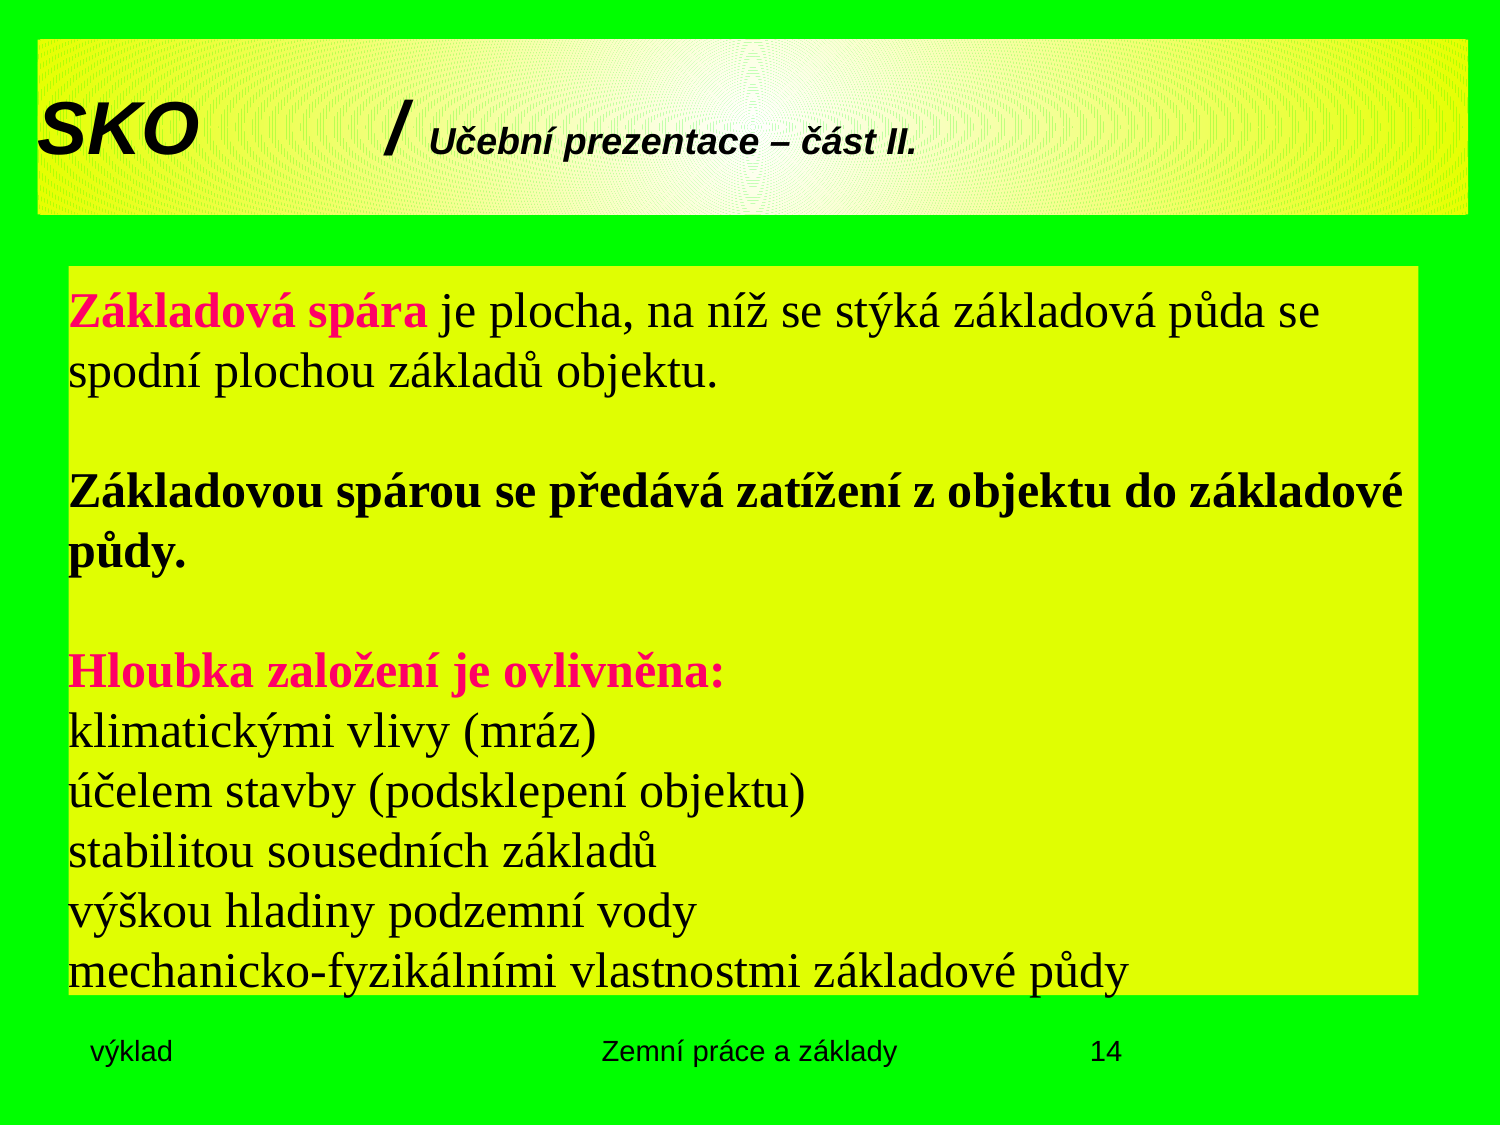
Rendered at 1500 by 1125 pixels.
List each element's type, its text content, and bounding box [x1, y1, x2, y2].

text_box výklad [75, 1024, 426, 1103]
text_box SKO / Učební prezentace – část II. [38, 40, 1468, 214]
text_box Základová spára je plocha, na níž se stýká základová půda se spodní plochou základů objektu. Základovou spárou se předává zatížení z objektu do základové půdy. Hloubka založení je ovlivněna: klimatickými vlivy (mráz) účelem stavby (podsklepení objektu) stabilitou sousedních základů výškou hladiny podzemní vody mechanicko-fyzikálními vlastnostmi základové půdy [68, 266, 1419, 996]
text_box Zemní práce a základy [512, 1024, 988, 1103]
text_box [1074, 1024, 1426, 1103]
